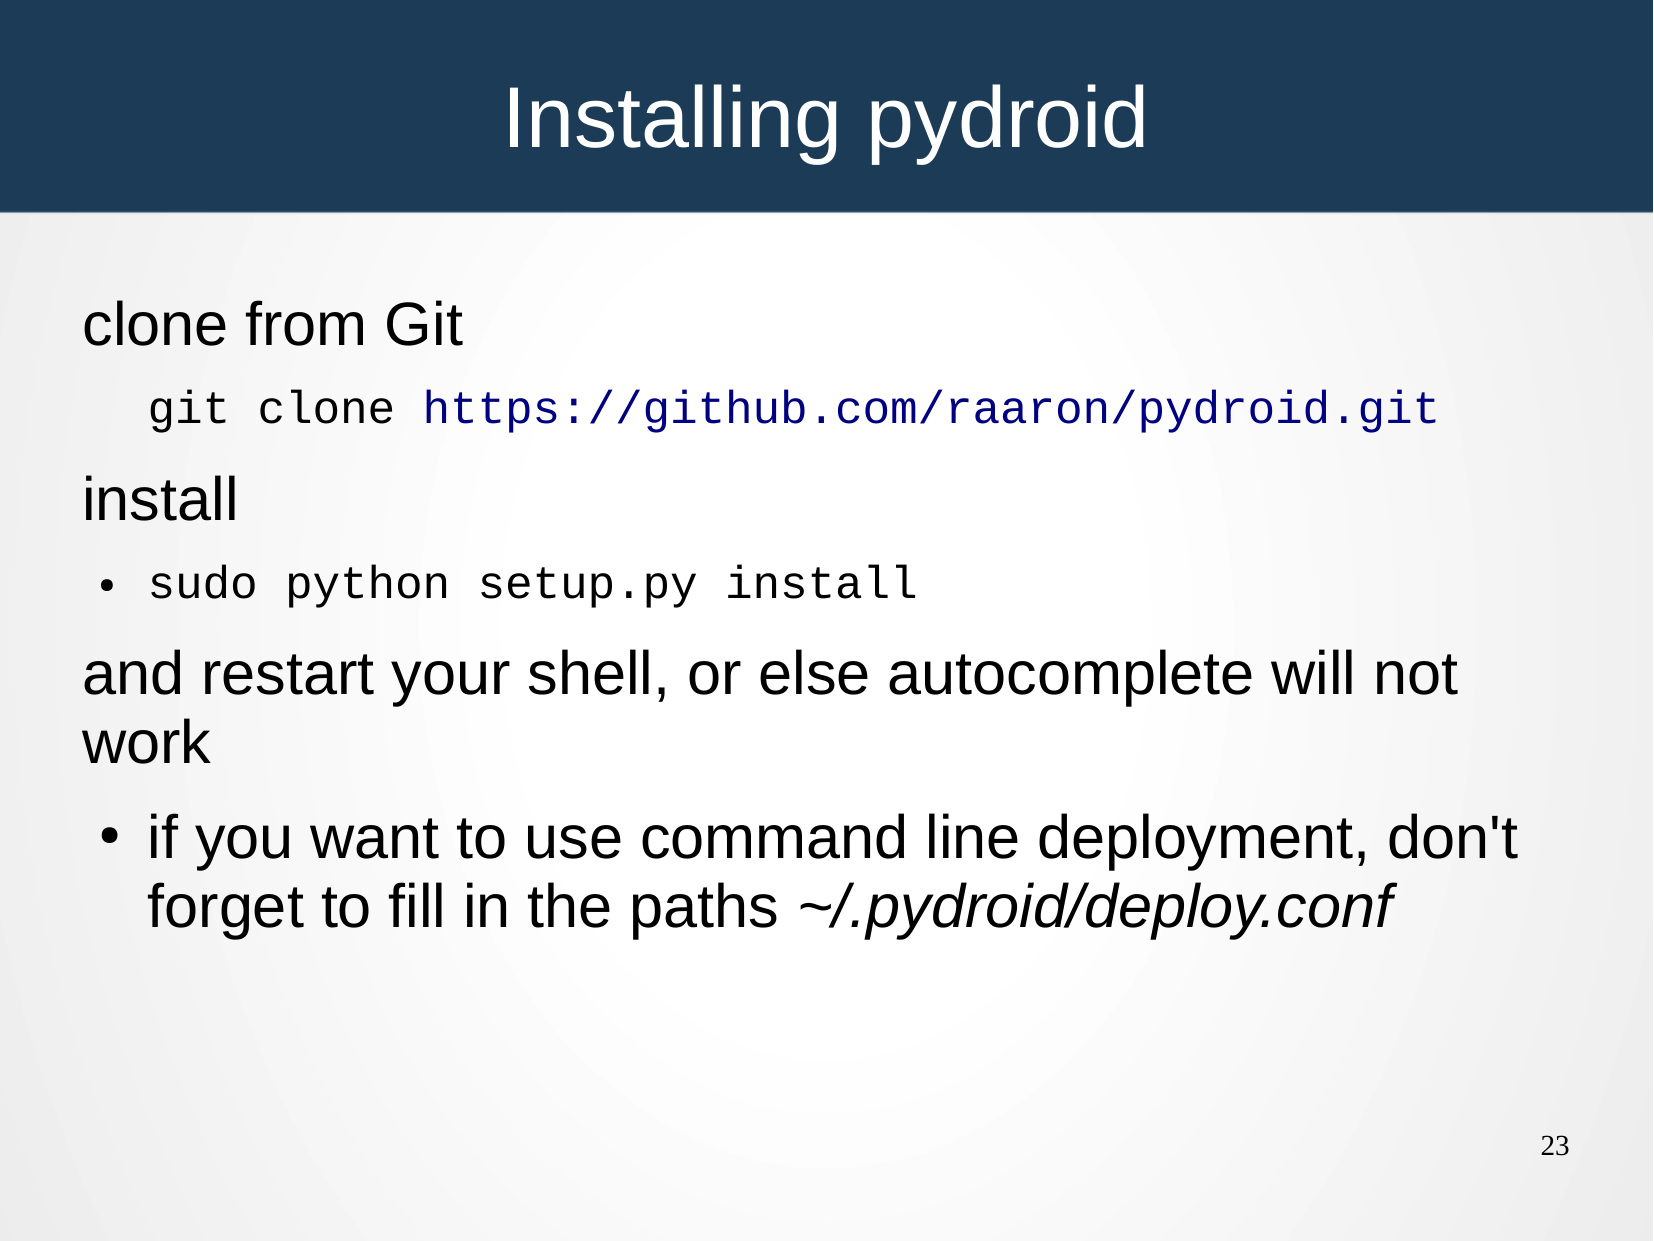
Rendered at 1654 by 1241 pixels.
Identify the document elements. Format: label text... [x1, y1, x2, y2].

picture [0, 0, 1653, 1241]
list clone from Git git clone https://github.com/raaron/pydroid.git install sudo python setup.py install and restart your shell, or else autocomplete will not work if you want to use command line deployment, don't forget to fill in the paths ~/.pydroid/deploy.conf [82, 290, 1538, 1010]
title Installing pydroid [82, 47, 1571, 189]
